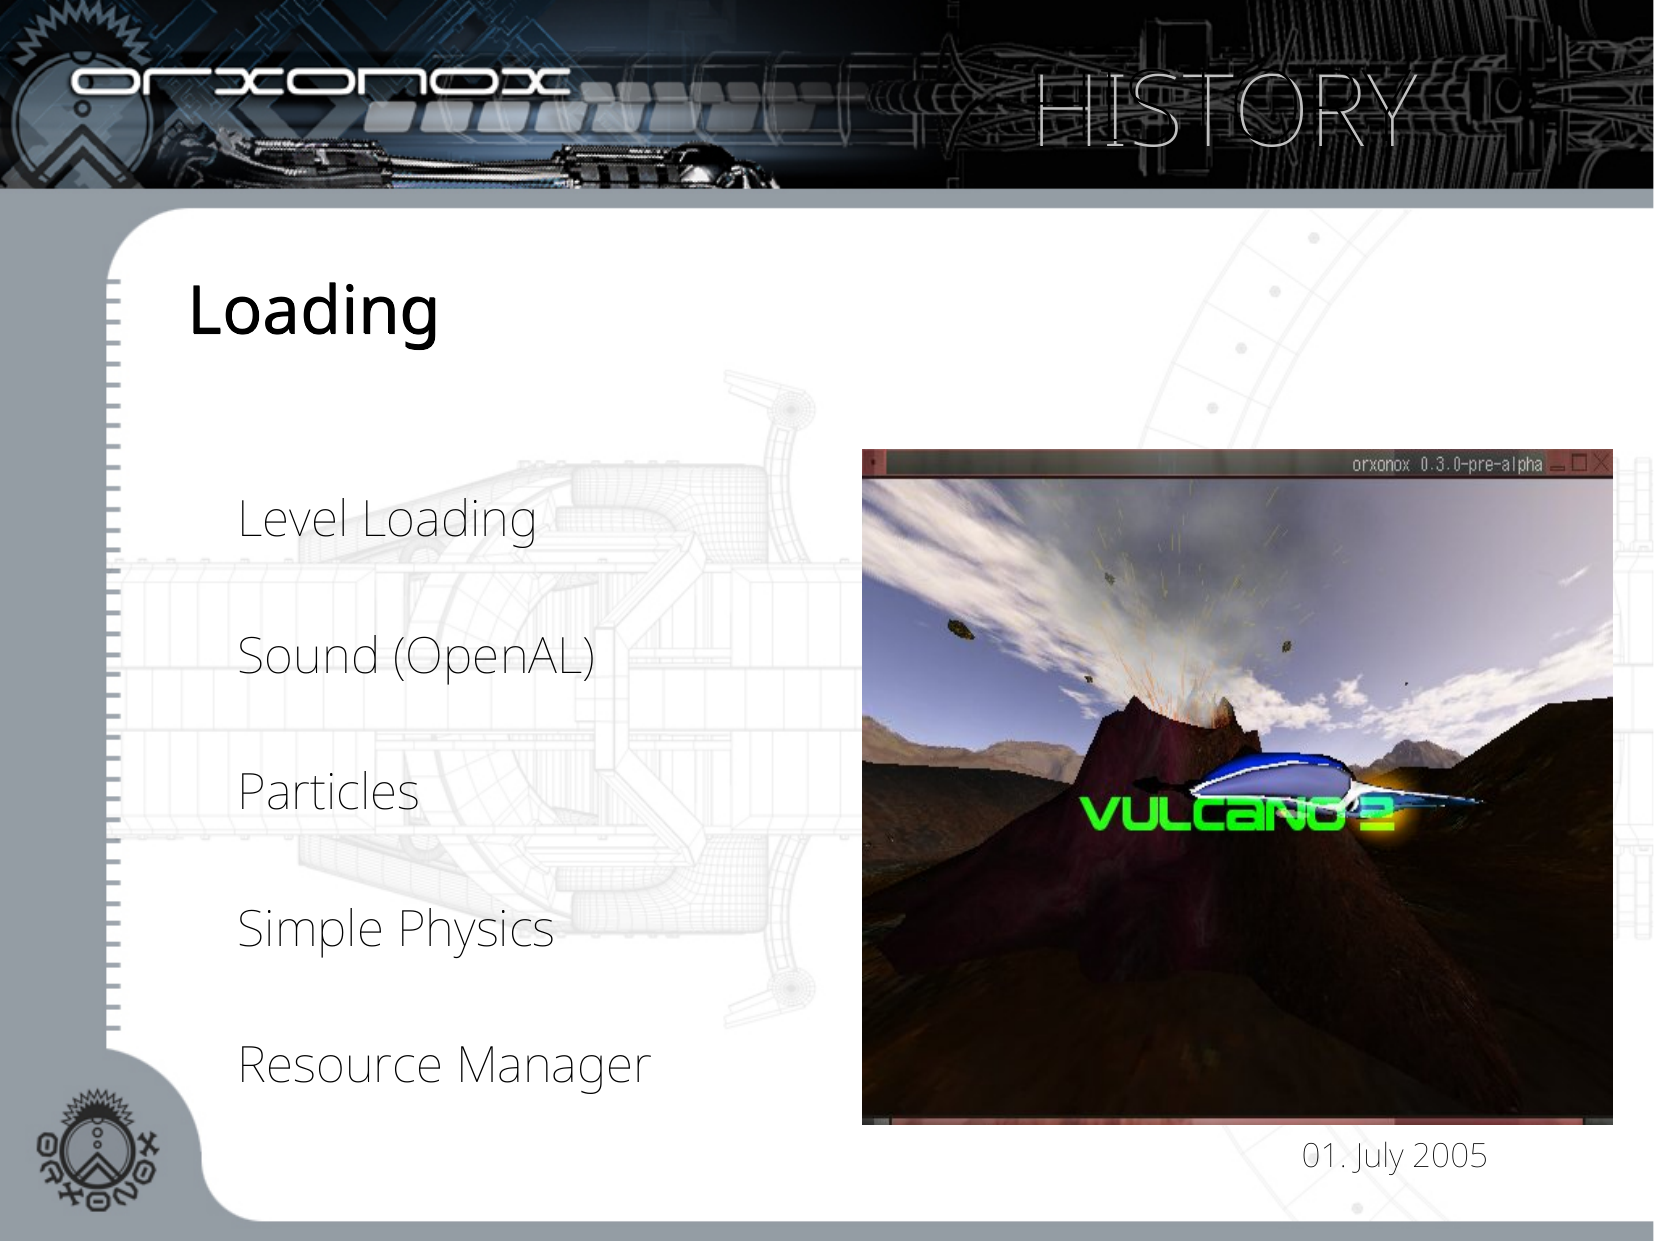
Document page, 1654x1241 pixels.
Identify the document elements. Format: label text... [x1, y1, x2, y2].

text_box Loading [187, 262, 589, 331]
text_box HISTORY [975, 26, 1470, 159]
picture [0, 0, 1654, 1241]
text_box Level Loading Sound (OpenAL) Particles Simple Physics Resource Manager [187, 475, 710, 1015]
text_box 01. July 2005 [1251, 1125, 1531, 1179]
